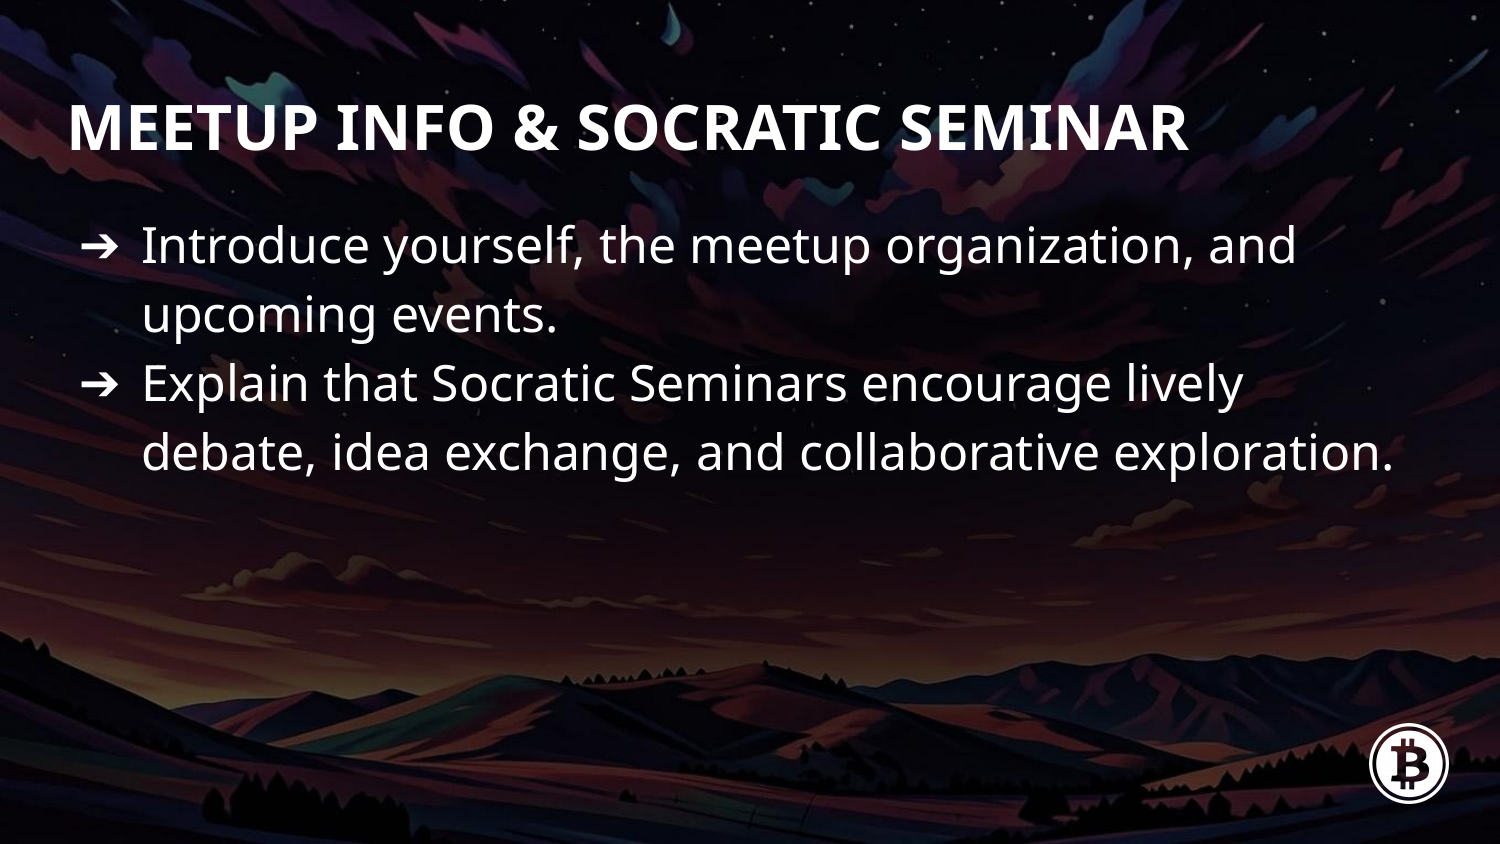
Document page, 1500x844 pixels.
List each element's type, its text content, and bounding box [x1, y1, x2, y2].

list Introduce yourself, the meetup organization, and upcoming events. Explain that Socratic Seminars encourage lively debate, idea exchange, and collaborative exploration. [51, 189, 1449, 750]
title MEETUP INFO & SOCRATIC SEMINAR [51, 72, 1449, 167]
picture [0, 0, 1500, 844]
